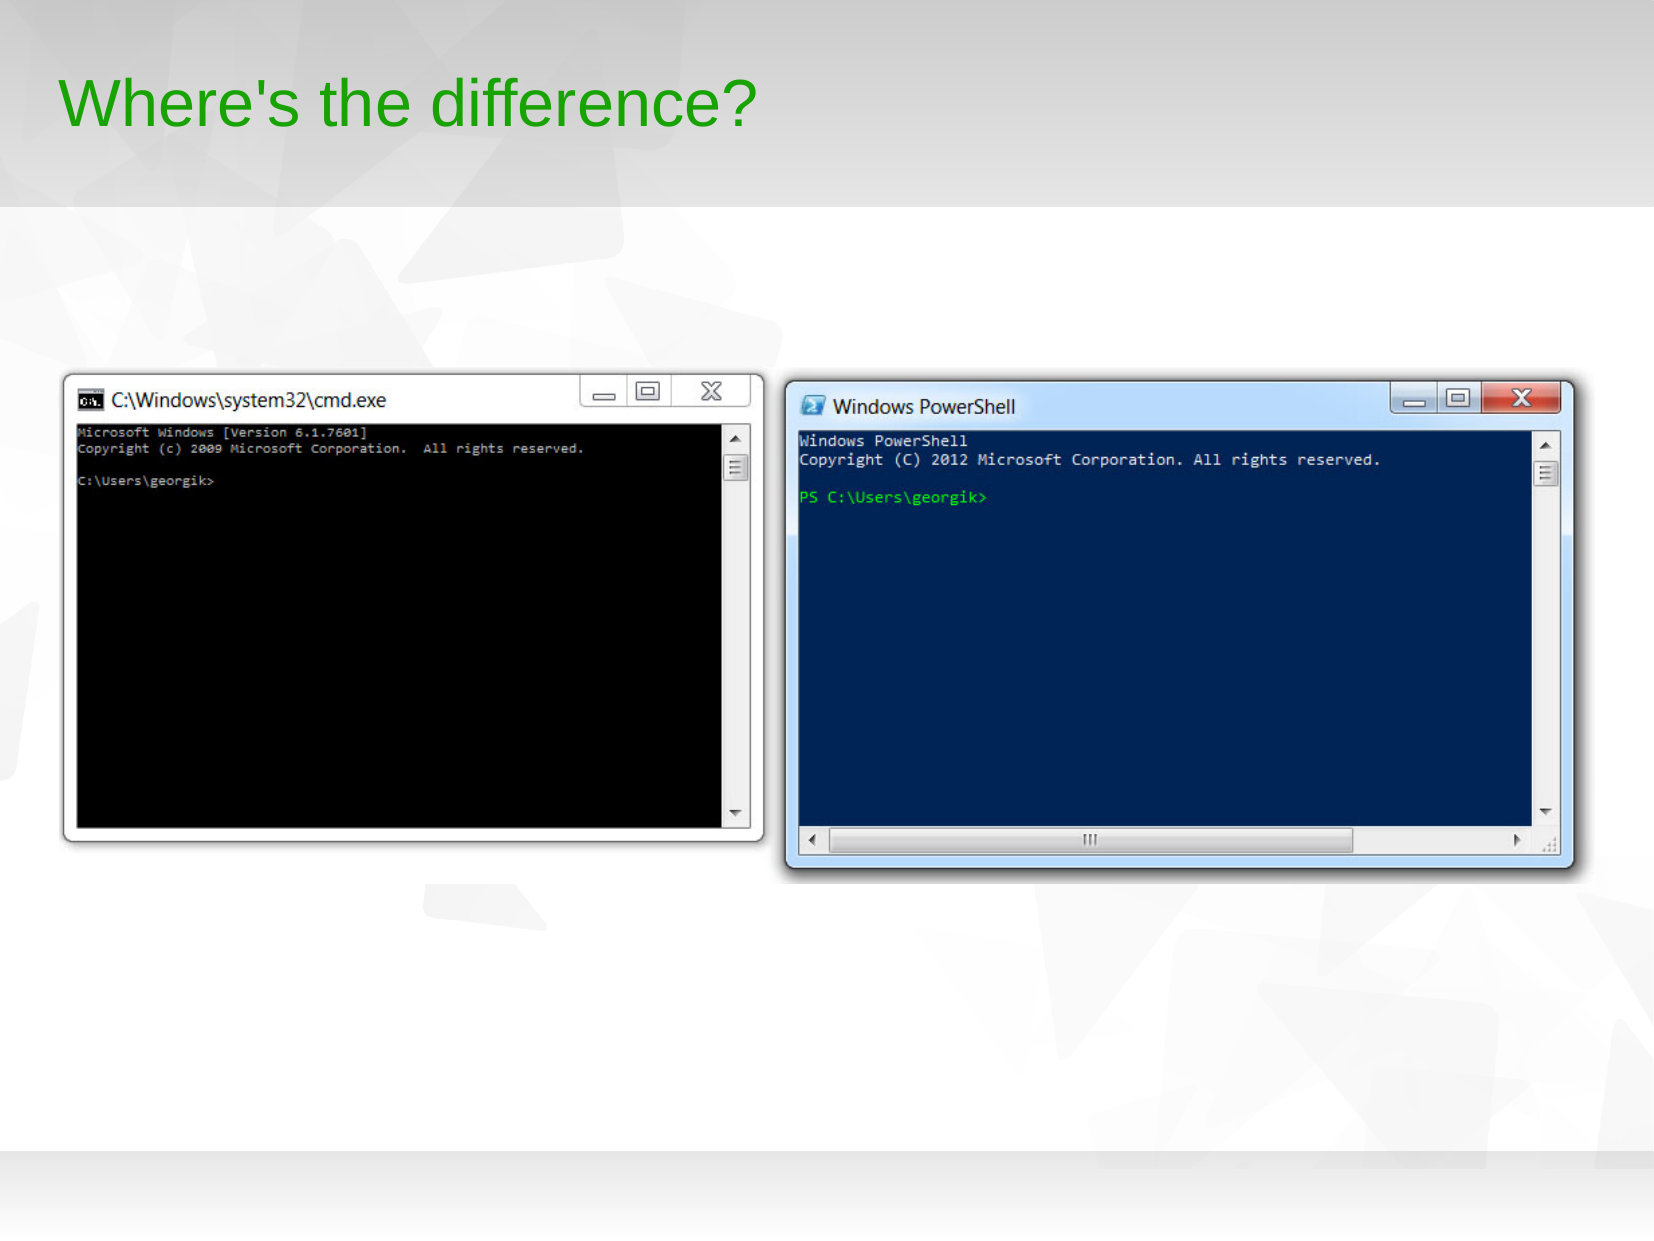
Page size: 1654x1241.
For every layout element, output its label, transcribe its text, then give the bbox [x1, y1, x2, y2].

title Where's the difference? [59, 29, 1595, 178]
picture [0, 0, 1654, 1169]
